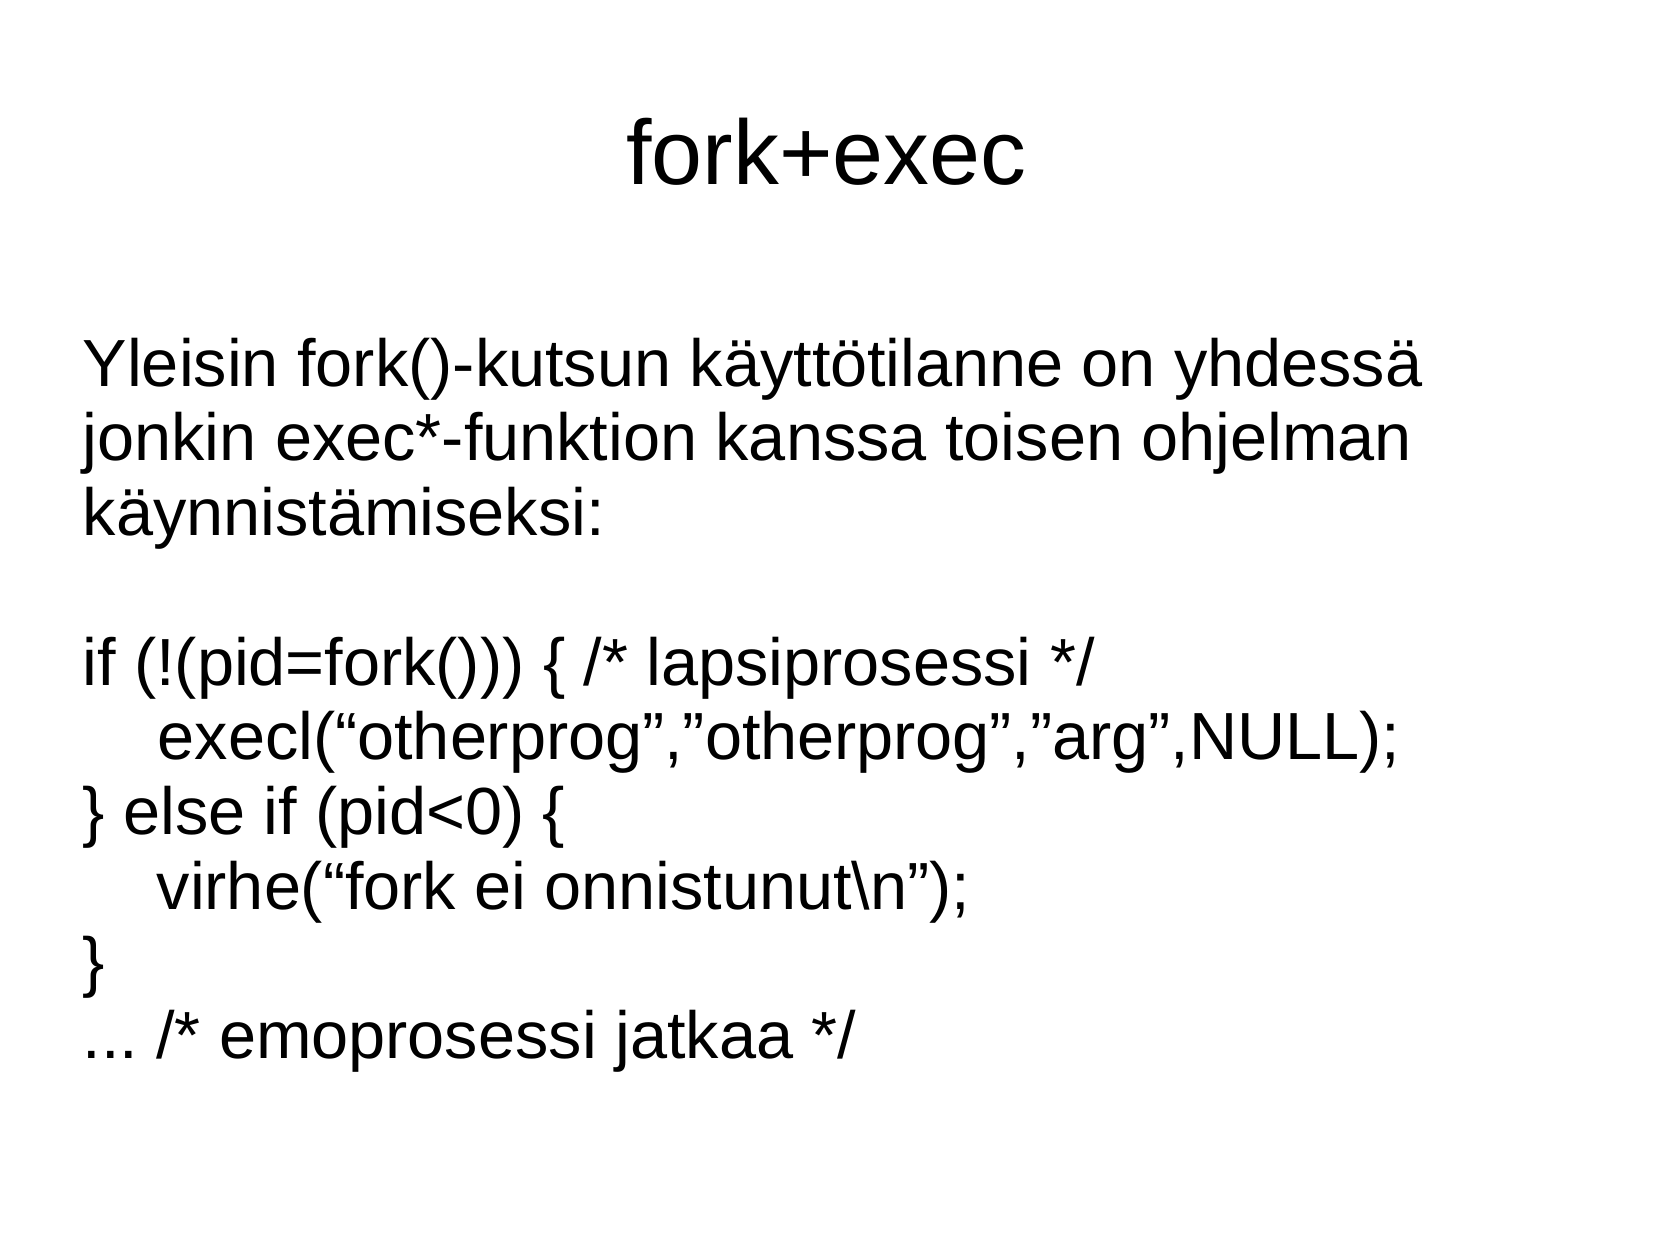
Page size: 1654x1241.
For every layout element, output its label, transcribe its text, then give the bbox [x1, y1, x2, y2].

title fork+exec [82, 56, 1571, 250]
subtitle Yleisin fork()-kutsun käyttötilanne on yhdessä jonkin exec*-funktion kanssa toisen ohjelman käynnistämiseksi: if (!(pid=fork())) { /* lapsiprosessi */ execl(“otherprog”,”otherprog”,”arg”,NULL); } else if (pid<0) { virhe(“fork ei onnistunut\n”); } ... /* emoprosessi jatkaa */ [82, 297, 1571, 1102]
